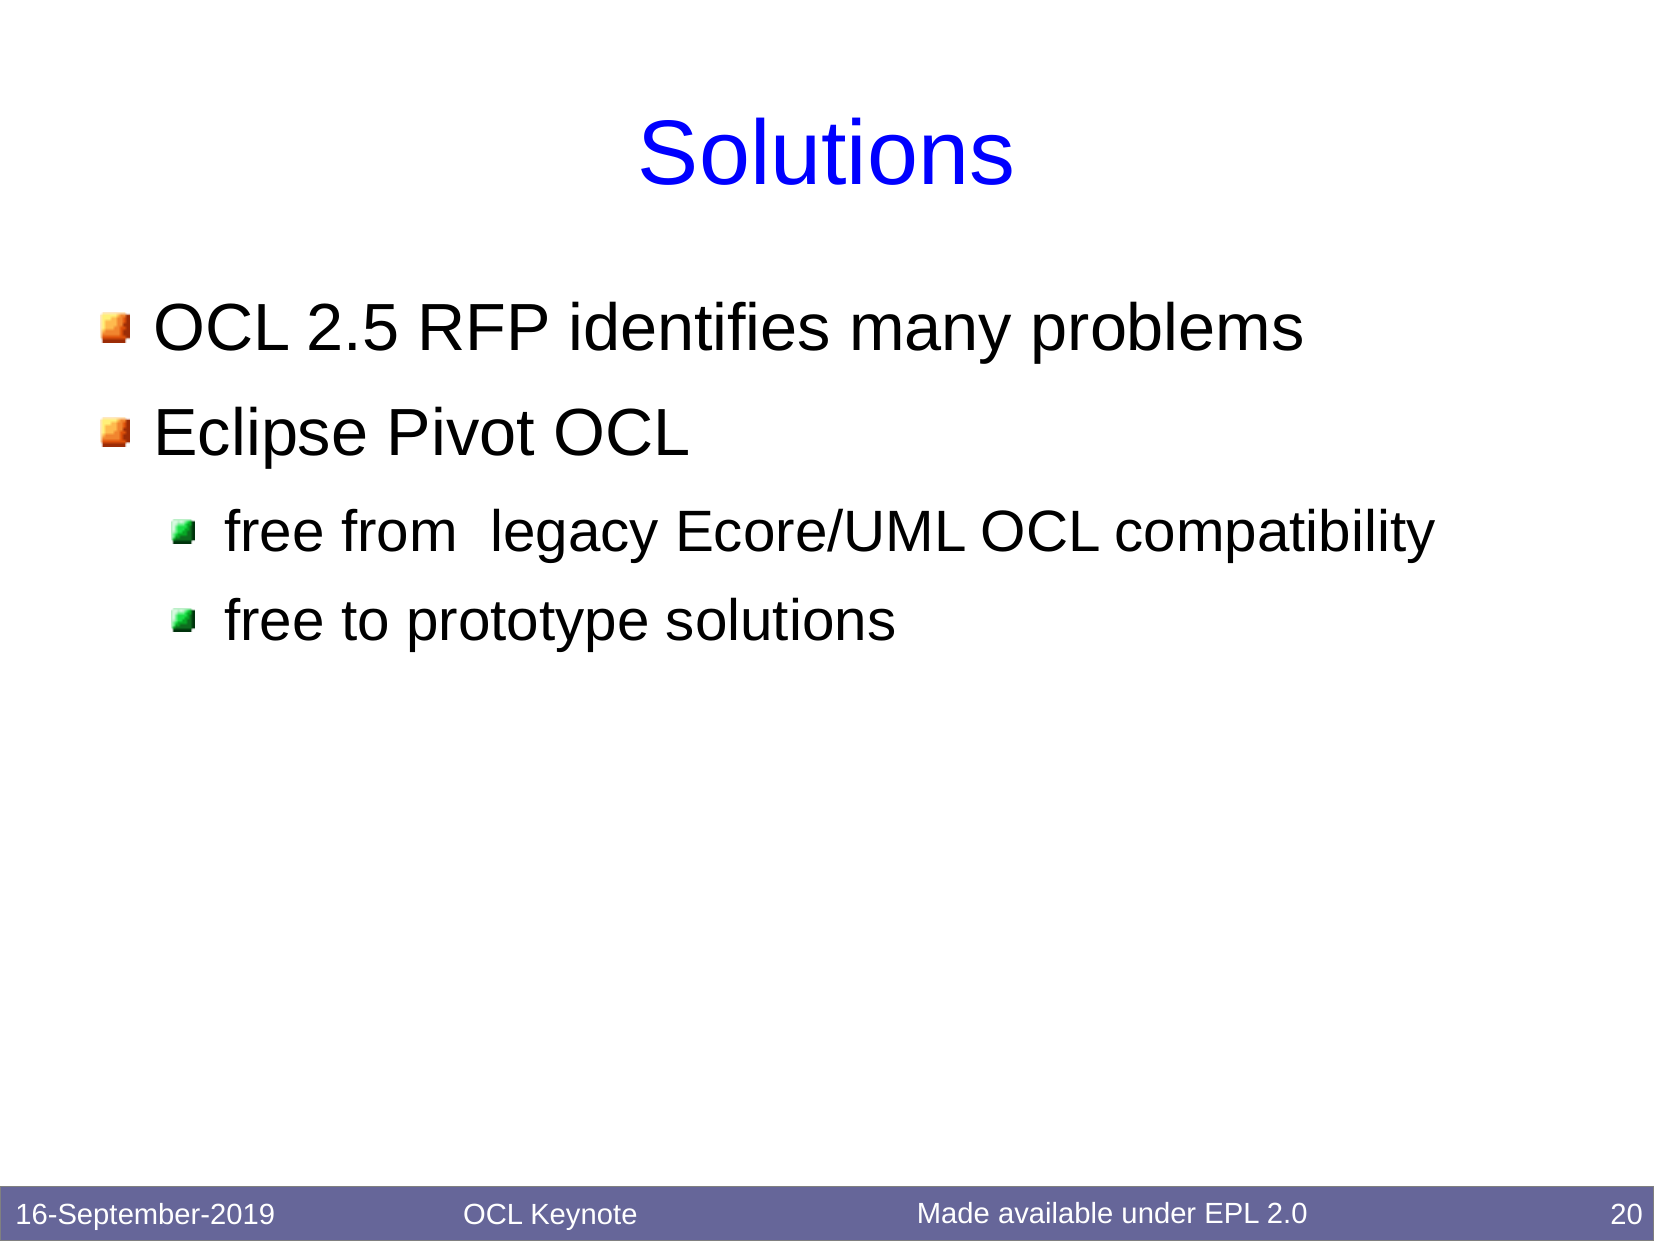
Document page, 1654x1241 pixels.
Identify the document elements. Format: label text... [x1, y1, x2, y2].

title Solutions [82, 49, 1571, 257]
list OCL 2.5 RFP identifies many problems Eclipse Pivot OCL free from legacy Ecore/UML OCL compatibility free to prototype solutions [82, 290, 1571, 1010]
